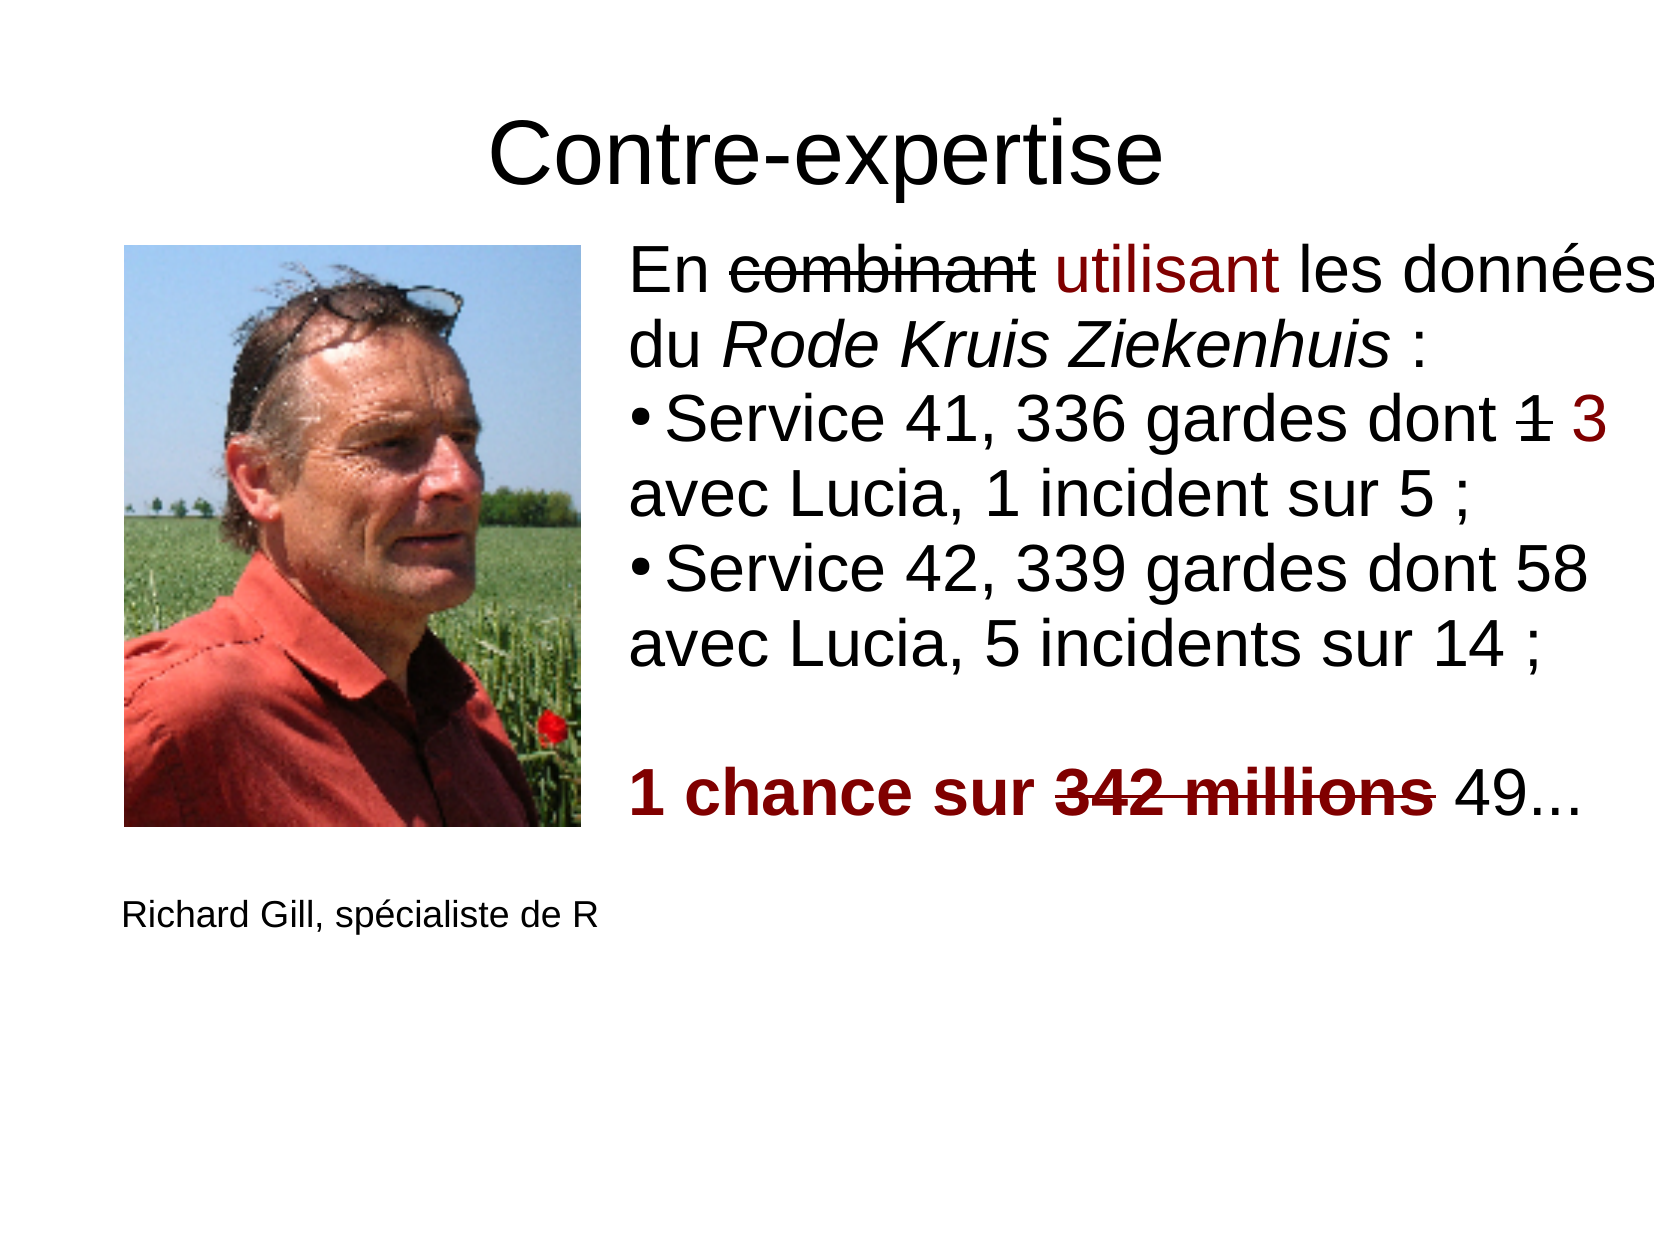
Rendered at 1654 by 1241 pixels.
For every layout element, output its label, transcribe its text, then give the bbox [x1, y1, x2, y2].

picture [124, 245, 581, 827]
text_box Richard Gill, spécialiste de R [106, 885, 615, 943]
text_box En combinant utilisant les données du Rode Kruis Ziekenhuis : Service 41, 336 gardes dont 1 3 avec Lucia, 1 incident sur 5 ; Service 42, 339 gardes dont 58 avec Lucia, 5 incidents sur 14 ; 1 chance sur 342 millions 49... [614, 224, 1654, 987]
title Contre-expertise [82, 49, 1571, 257]
